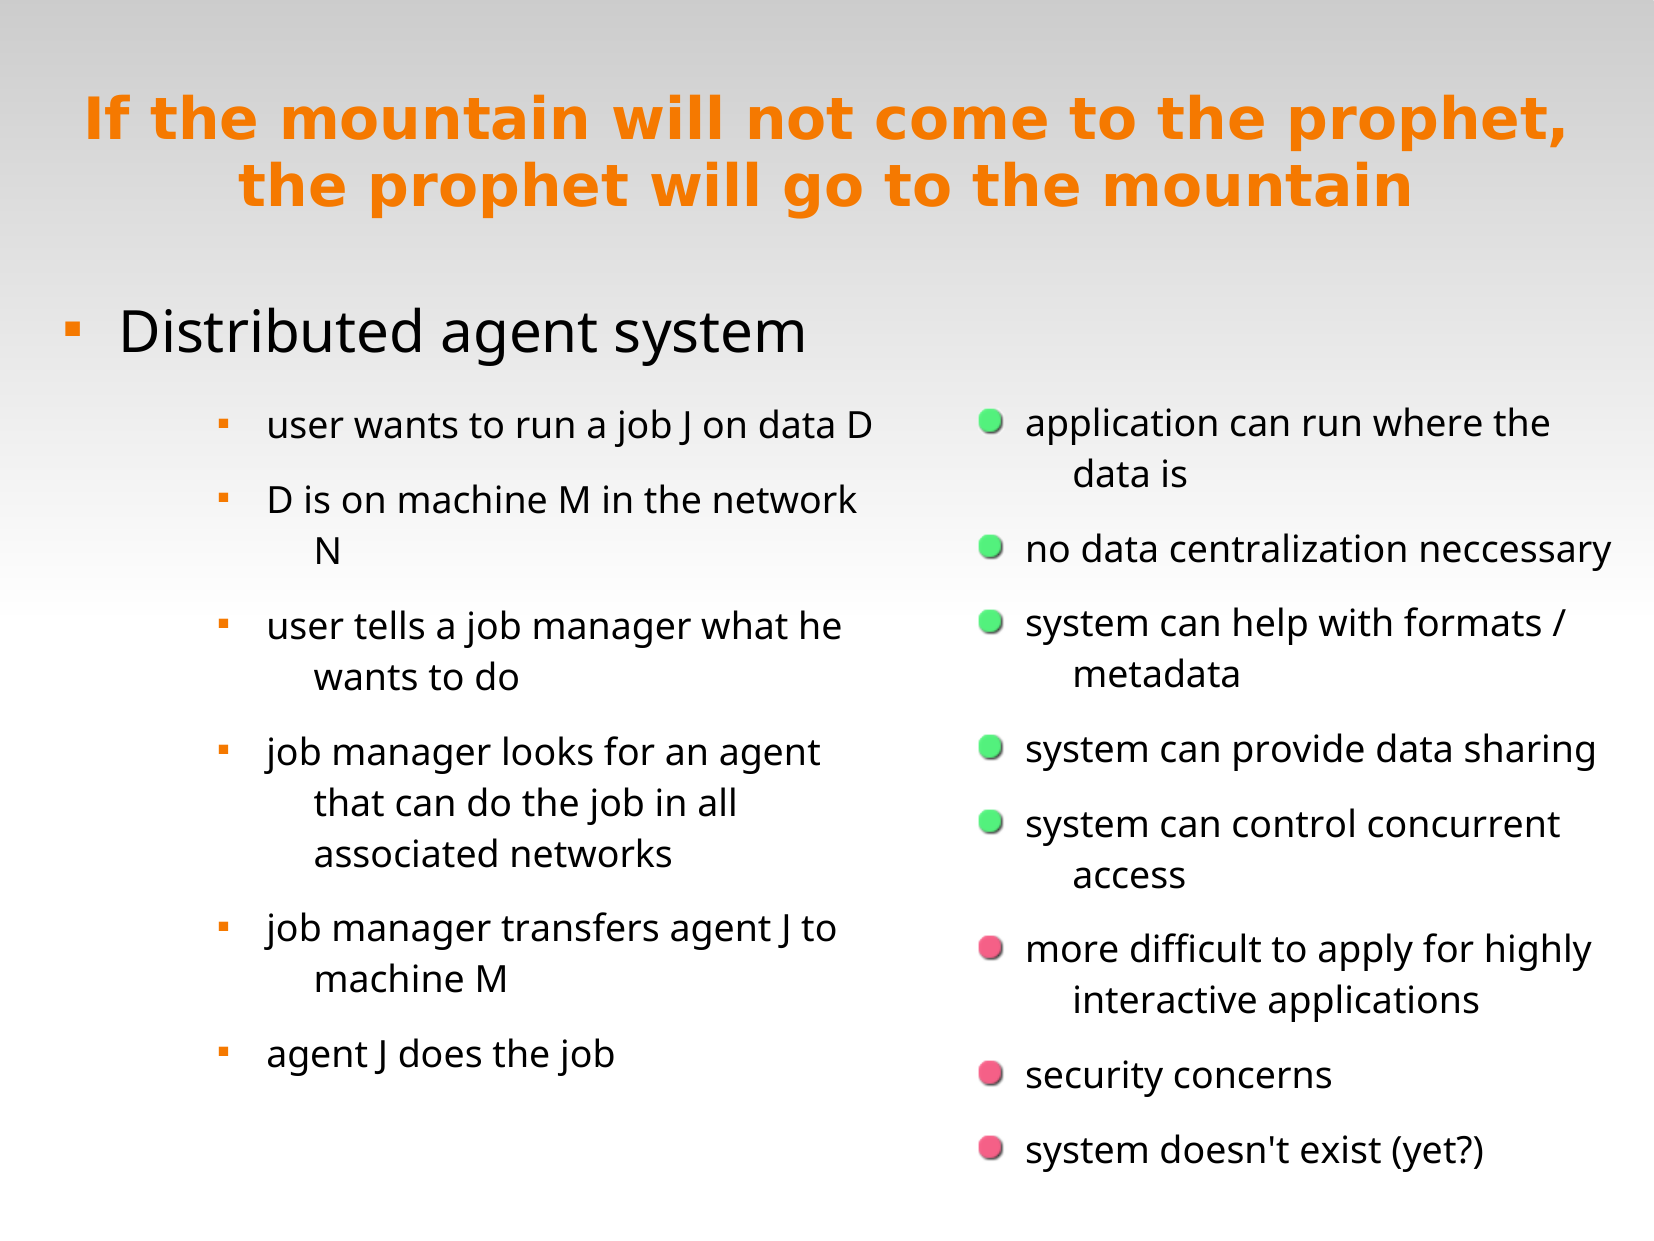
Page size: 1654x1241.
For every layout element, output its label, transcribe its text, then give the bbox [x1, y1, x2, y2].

list application can run where the data is no data centralization neccessary system can help with formats / metadata system can provide data sharing system can control concurrent access more difficult to apply for highly interactive applications security concerns system doesn't exist (yet?) [788, 396, 1636, 1216]
list Distributed agent system user wants to run a job J on data D D is on machine M in the network N user tells a job manager what he wants to do job manager looks for an agent that can do the job in all associated networks job manager transfers agent J to machine M agent J does the job [30, 290, 886, 1112]
title If the mountain will not come to the prophet, the prophet will go to the mountain [82, 49, 1571, 257]
